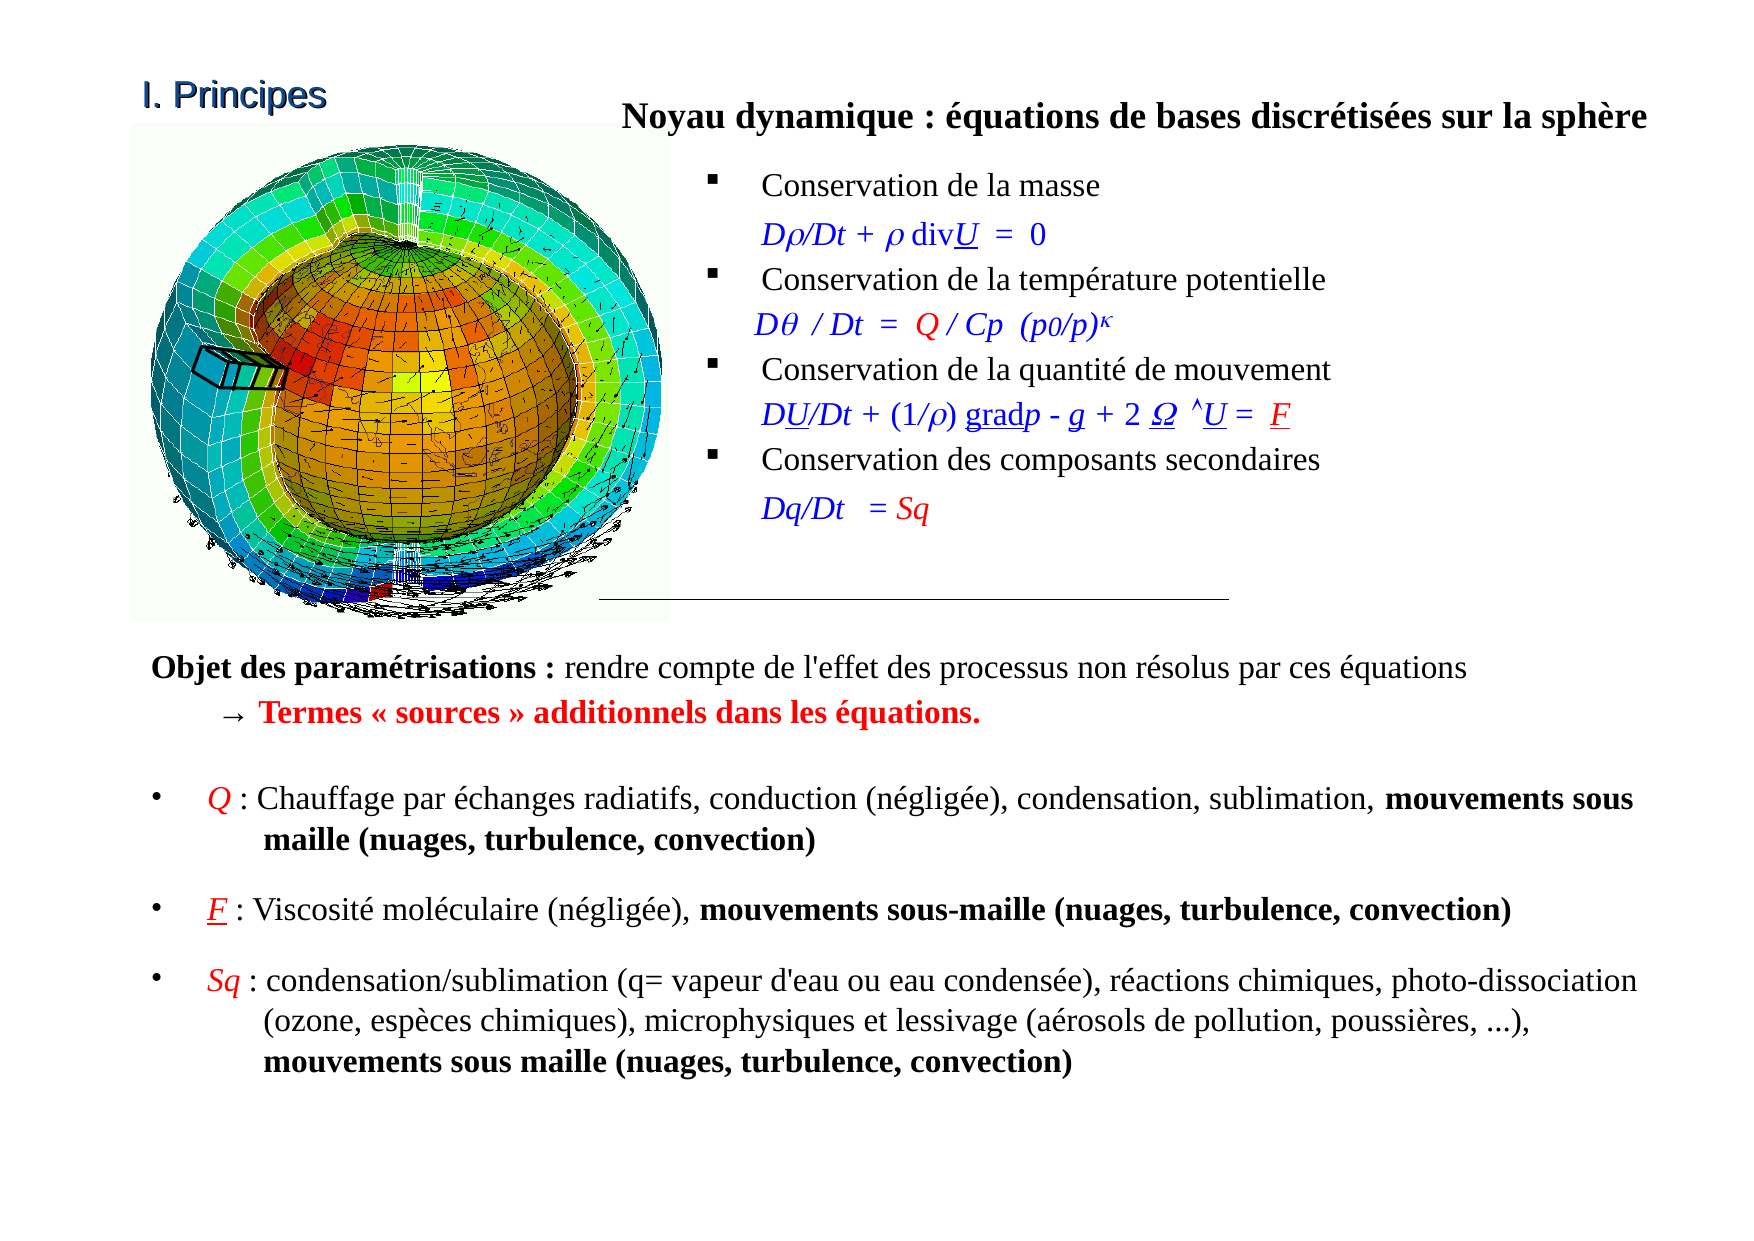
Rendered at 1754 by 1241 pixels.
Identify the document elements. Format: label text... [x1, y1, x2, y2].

list Conservation de la masse D/Dt +  divU = 0 Conservation de la température potentielle Dq / Dt = Q / Cp (p0/p)k Conservation de la quantité de mouvement DU/Dt + (1/) gradp - g + 2 U = F Conservation des composants secondaires Dq/Dt = Sq [690, 111, 1685, 611]
text_box I. Principes [126, 62, 498, 123]
list Objet des paramétrisations : rendre compte de l'effet des processus non résolus par ces équations → Termes « sources » additionnels dans les équations. Q : Chauffage par échanges radiatifs, conduction (négligée), condensation, sublimation, mouvements sous maille (nuages, turbulence, convection) F : Viscosité moléculaire (négligée), mouvements sous-maille (nuages, turbulence, convection) Sq : condensation/sublimation (q= vapeur d'eau ou eau condensée), réactions chimiques, photo-dissociation (ozone, espèces chimiques), microphysiques et lessivage (aérosols de pollution, poussières, ...), mouvements sous maille (nuages, turbulence, convection) [136, 641, 1667, 1119]
picture [130, 122, 671, 622]
text_box Noyau dynamique : équations de bases discrétisées sur la sphère [606, 86, 1664, 145]
